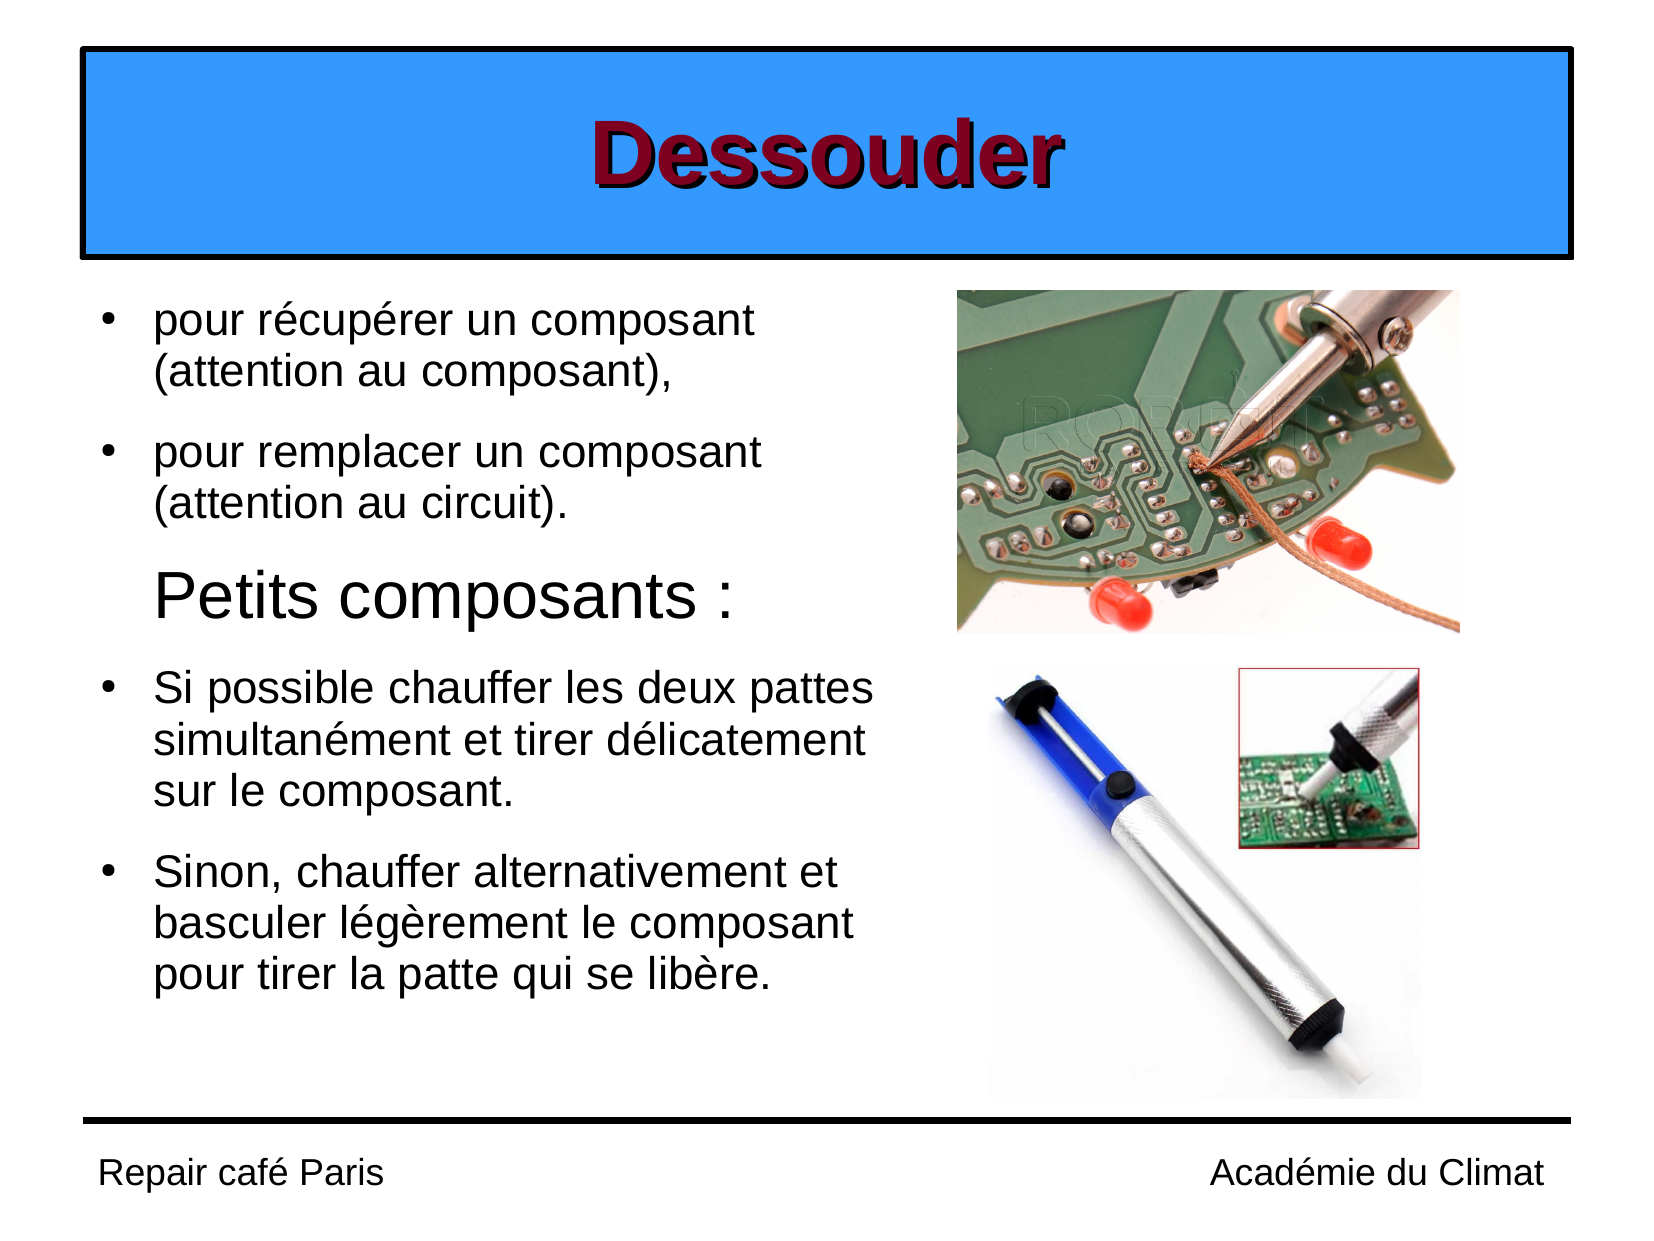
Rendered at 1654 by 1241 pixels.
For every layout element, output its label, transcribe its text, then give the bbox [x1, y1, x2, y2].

title Dessouder [82, 49, 1571, 257]
text_box Repair café Paris Académie du Climat [82, 1144, 1571, 1201]
picture [988, 665, 1421, 1099]
picture [957, 290, 1460, 634]
list pour récupérer un composant (attention au composant), pour remplacer un composant (attention au circuit). Petits composants : Si possible chauffer les deux pattes simultanément et tirer délicatement sur le composant. Sinon, chauffer alternativement et basculer légèrement le composant pour tirer la patte qui se libère. [82, 189, 910, 1000]
